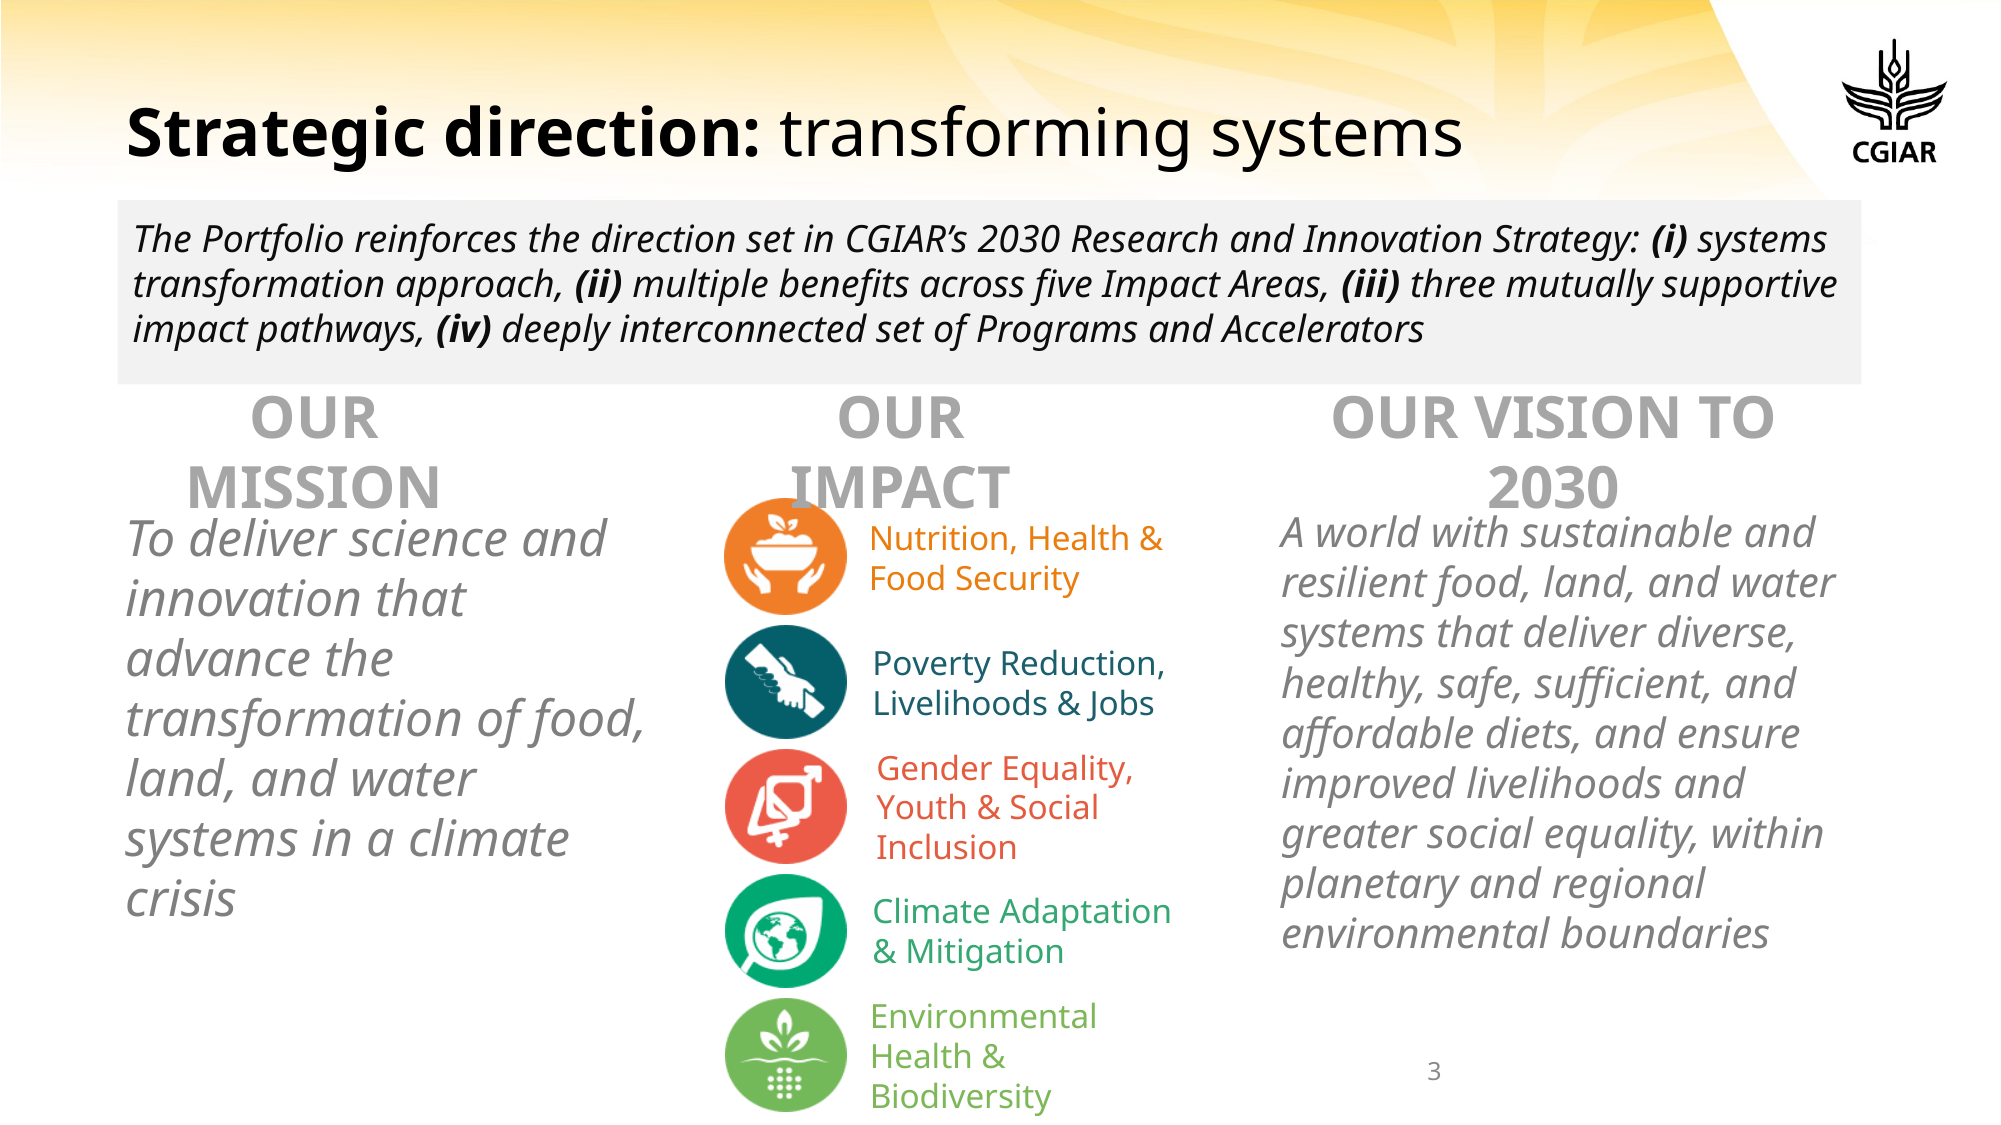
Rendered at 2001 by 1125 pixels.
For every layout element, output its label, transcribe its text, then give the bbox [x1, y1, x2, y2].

slide_number 2 [1412, 1042, 1863, 1103]
text_box To deliver science and innovation that advance the transformation of food, land, and water systems in a climate crisis [118, 498, 660, 878]
picture [725, 625, 847, 740]
text_box The Portfolio reinforces the direction set in CGIAR’s 2030 Research and Innovation Strategy: (i) systems transformation approach, (ii) multiple benefits across five Impact Areas, (iii) three mutually supportive impact pathways, (iv) deeply interconnected set of Programs and Accelerators [117, 200, 1862, 385]
text_box Gender Equality, Youth & Social Inclusion [869, 739, 1199, 874]
text_box Climate Adaptation & Mitigation [865, 883, 1195, 978]
text_box OUR IMPACT [725, 385, 1077, 528]
text_box Nutrition, Health & Food Security [861, 509, 1192, 604]
text_box Poverty Reduction, Livelihoods & Jobs [865, 635, 1195, 730]
text_box OUR VISION TO 2030 [1274, 385, 1834, 528]
picture [725, 998, 847, 1112]
text_box Environmental Health & Biodiversity [862, 987, 1193, 1122]
text_box OUR MISSION [118, 385, 511, 528]
picture [725, 750, 847, 864]
picture [725, 874, 847, 988]
text_box A world with sustainable and resilient food, land, and water systems that deliver diverse, healthy, safe, sufficient, and affordable diets, and ensure improved livelihoods and greater social equality, within planetary and regional environmental boundaries [1273, 498, 1863, 969]
picture [724, 498, 847, 615]
title Strategic direction: transforming systems [118, 81, 1873, 178]
